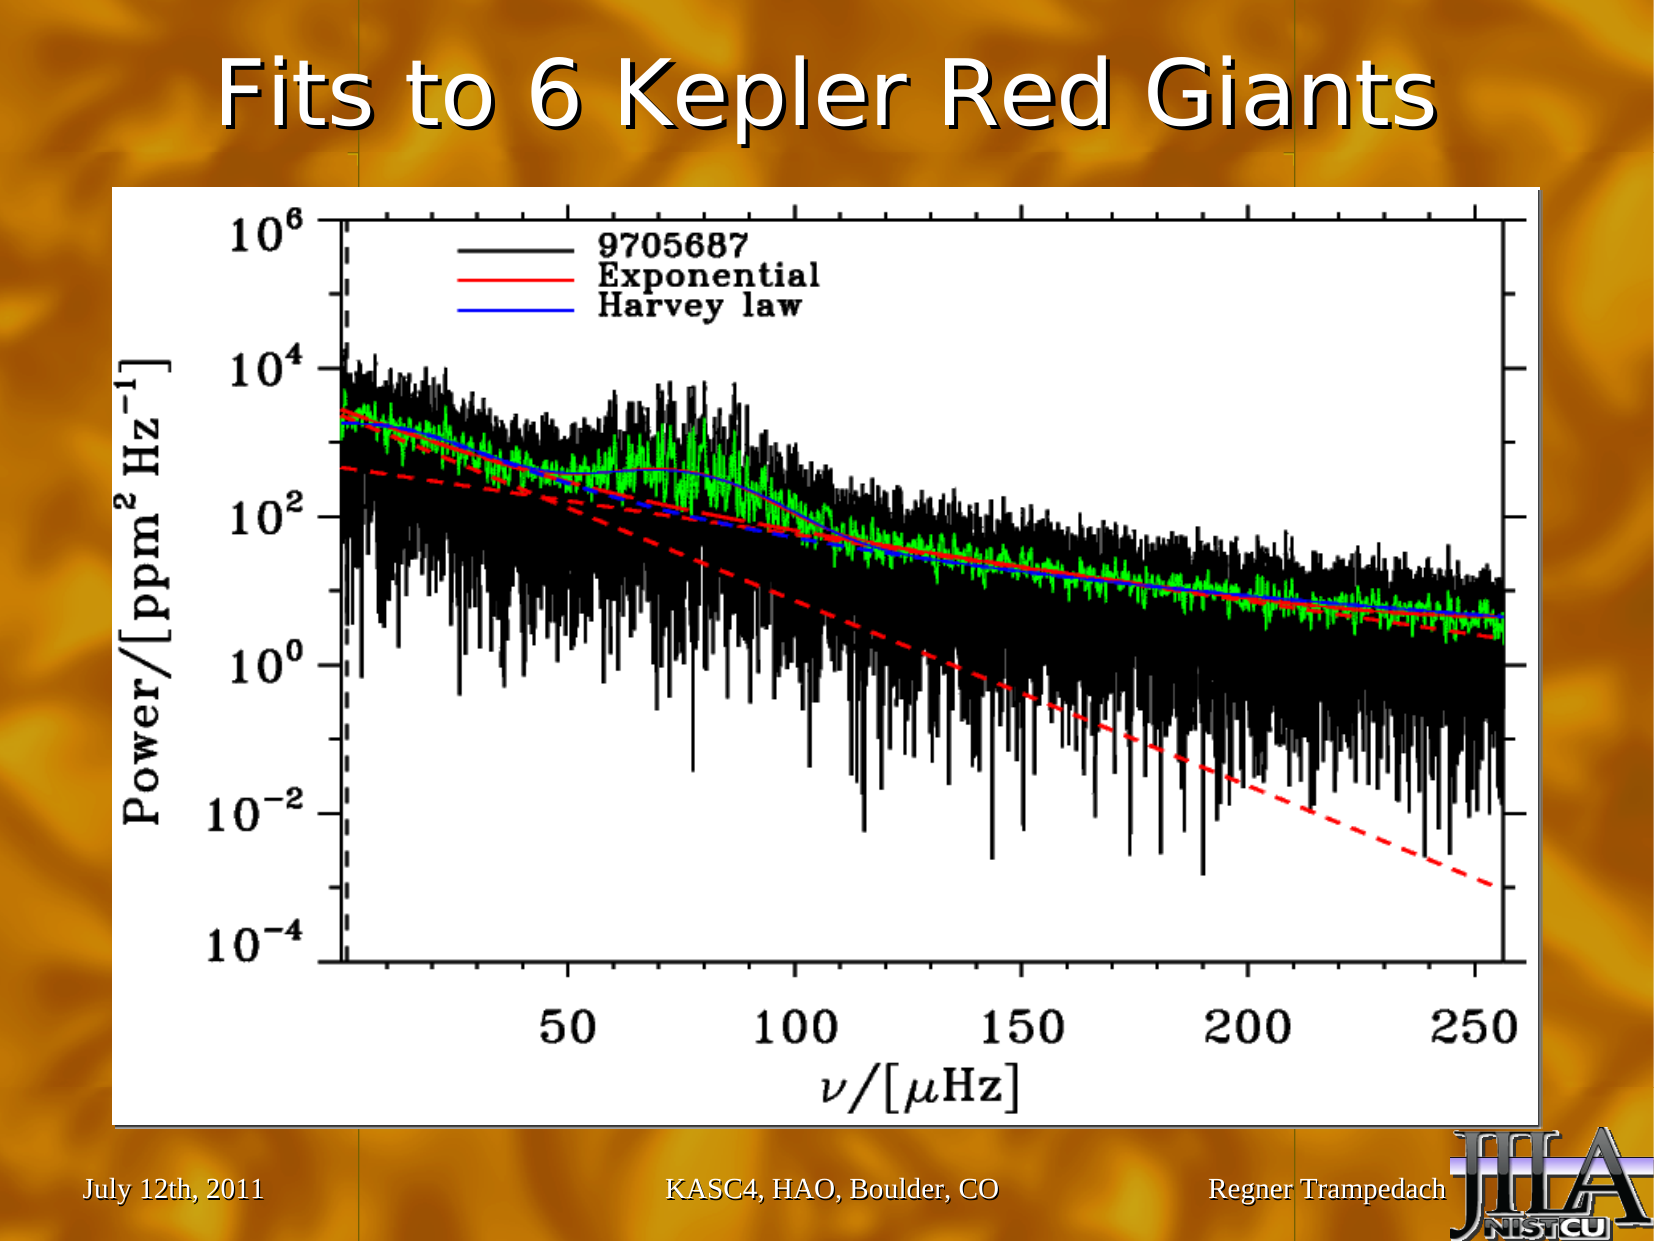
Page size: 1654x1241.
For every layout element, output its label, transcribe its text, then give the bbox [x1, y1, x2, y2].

title Fits to 6 Kepler Red Giants [82, 0, 1571, 188]
picture [0, 0, 1654, 1241]
